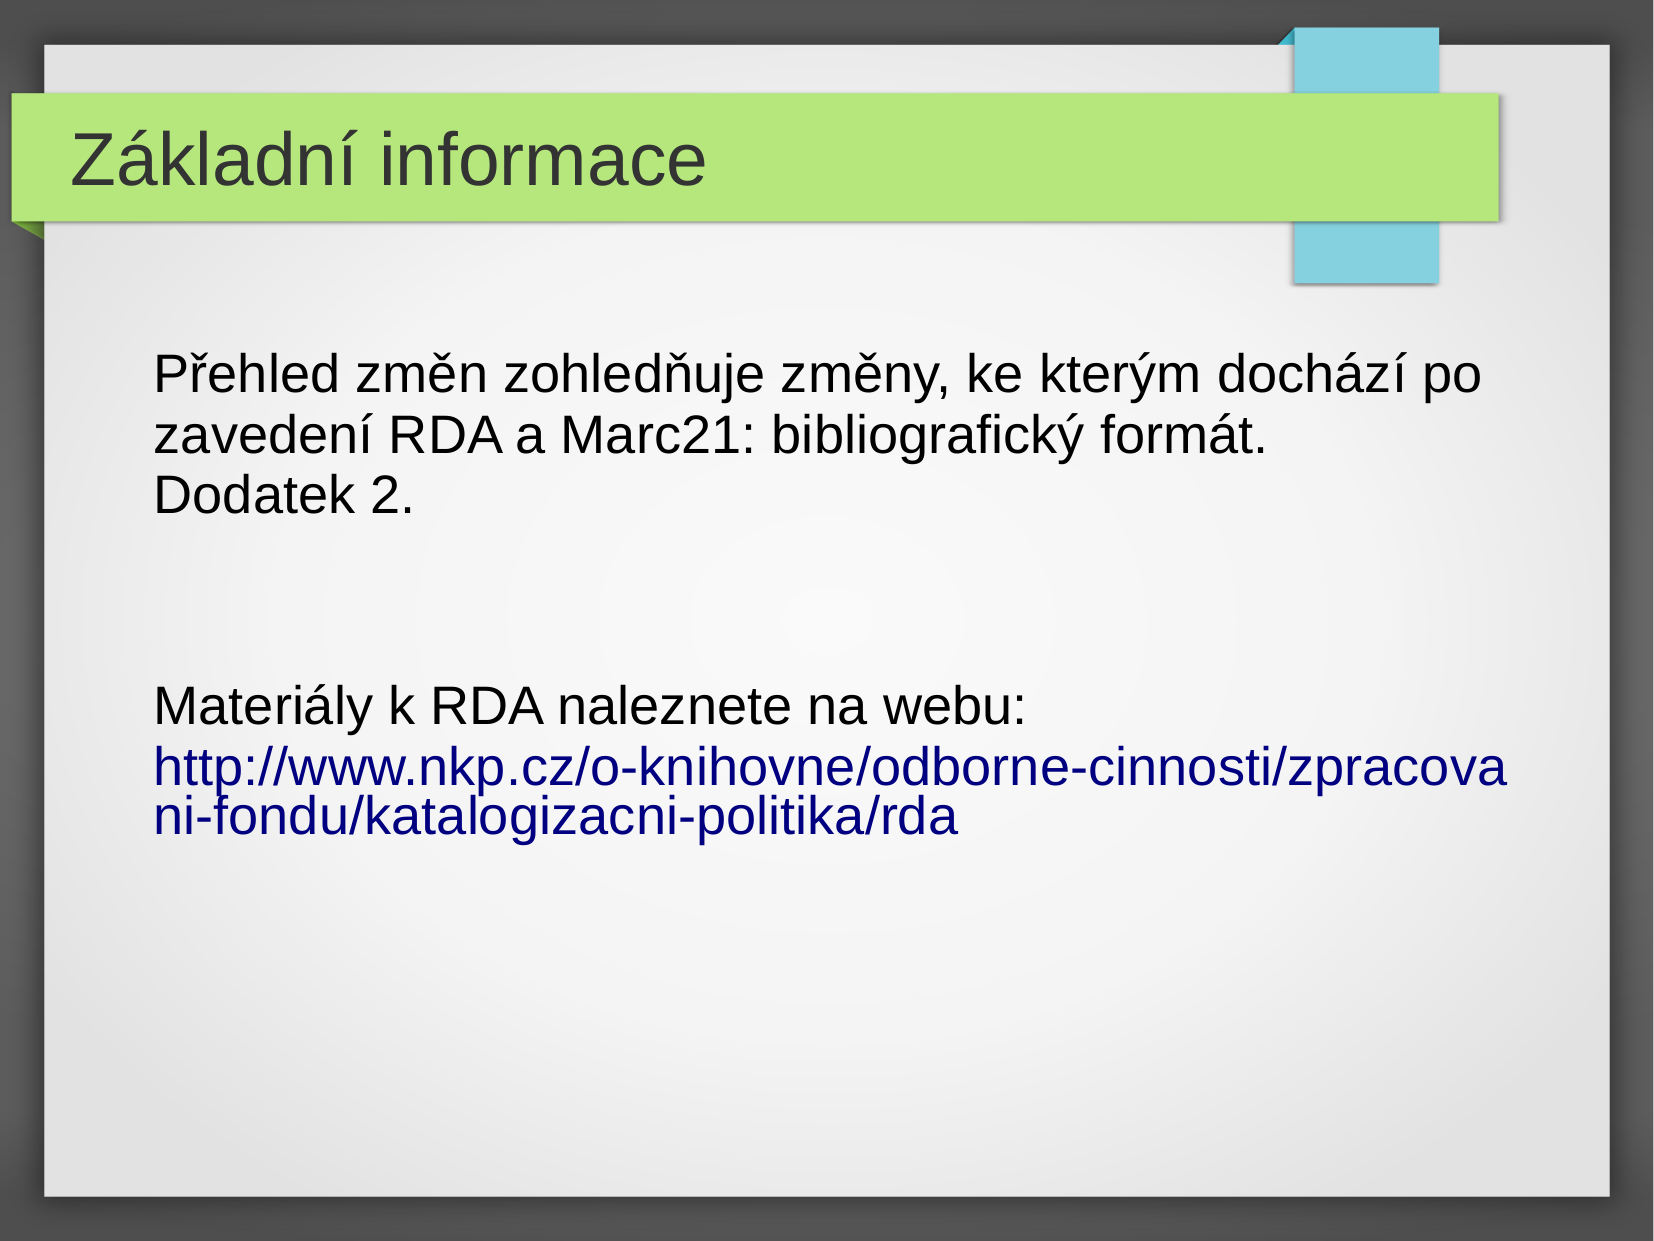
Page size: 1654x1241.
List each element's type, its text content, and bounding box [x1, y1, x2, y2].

list Přehled změn zohledňuje změny, ke kterým dochází po zavedení RDA a Marc21: bibliografický formát. Dodatek 2. Materiály k RDA naleznete na webu: http://www.nkp.cz/o-knihovne/odborne-cinnosti/zpracovani-fondu/katalogizacni-politika/rda [82, 343, 1538, 1063]
title Základní informace [70, 106, 1229, 213]
picture [0, 0, 1654, 1241]
